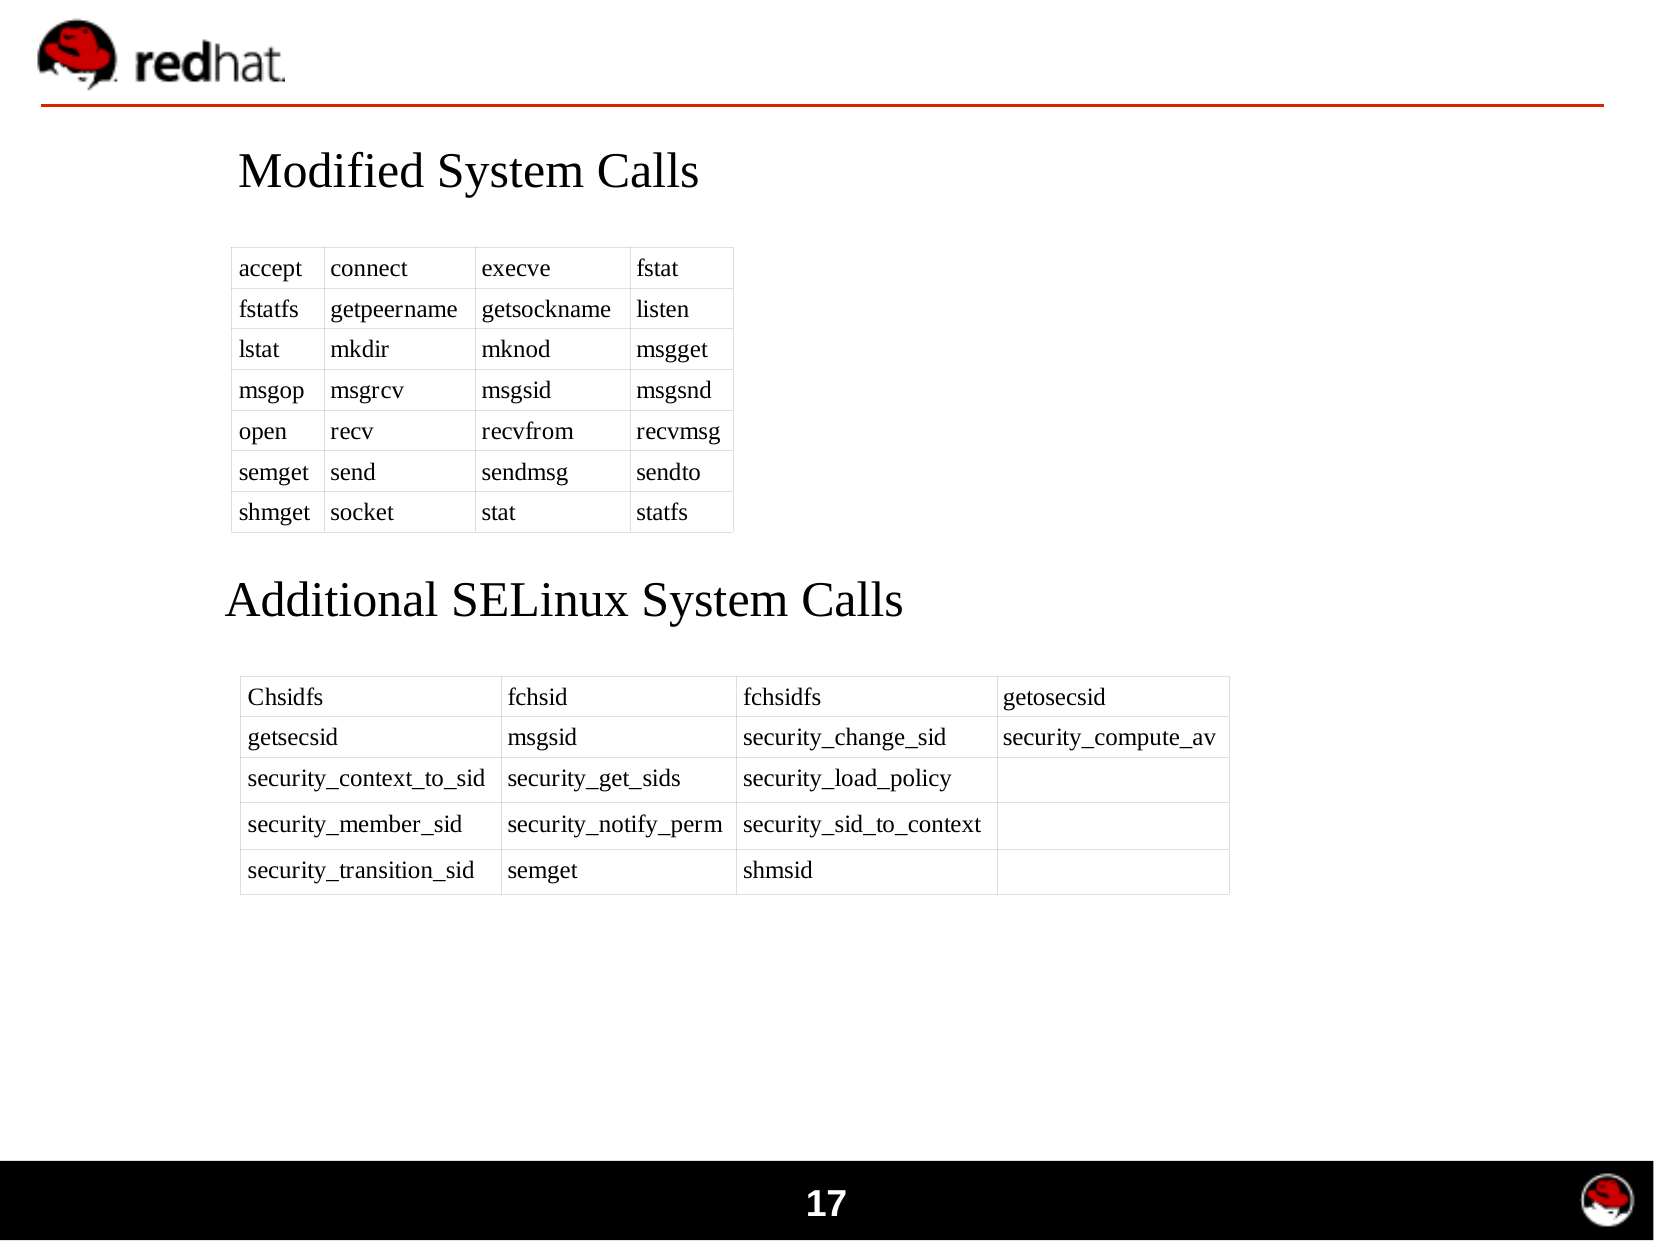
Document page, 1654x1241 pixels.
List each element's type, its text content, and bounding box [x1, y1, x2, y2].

chart [240, 675, 1245, 1065]
chart [231, 247, 1240, 550]
text_box Additional SELinux System Calls [224, 571, 1003, 641]
text_box Modified System Calls [238, 142, 1016, 213]
picture [1576, 1170, 1639, 1233]
picture [36, 17, 285, 101]
